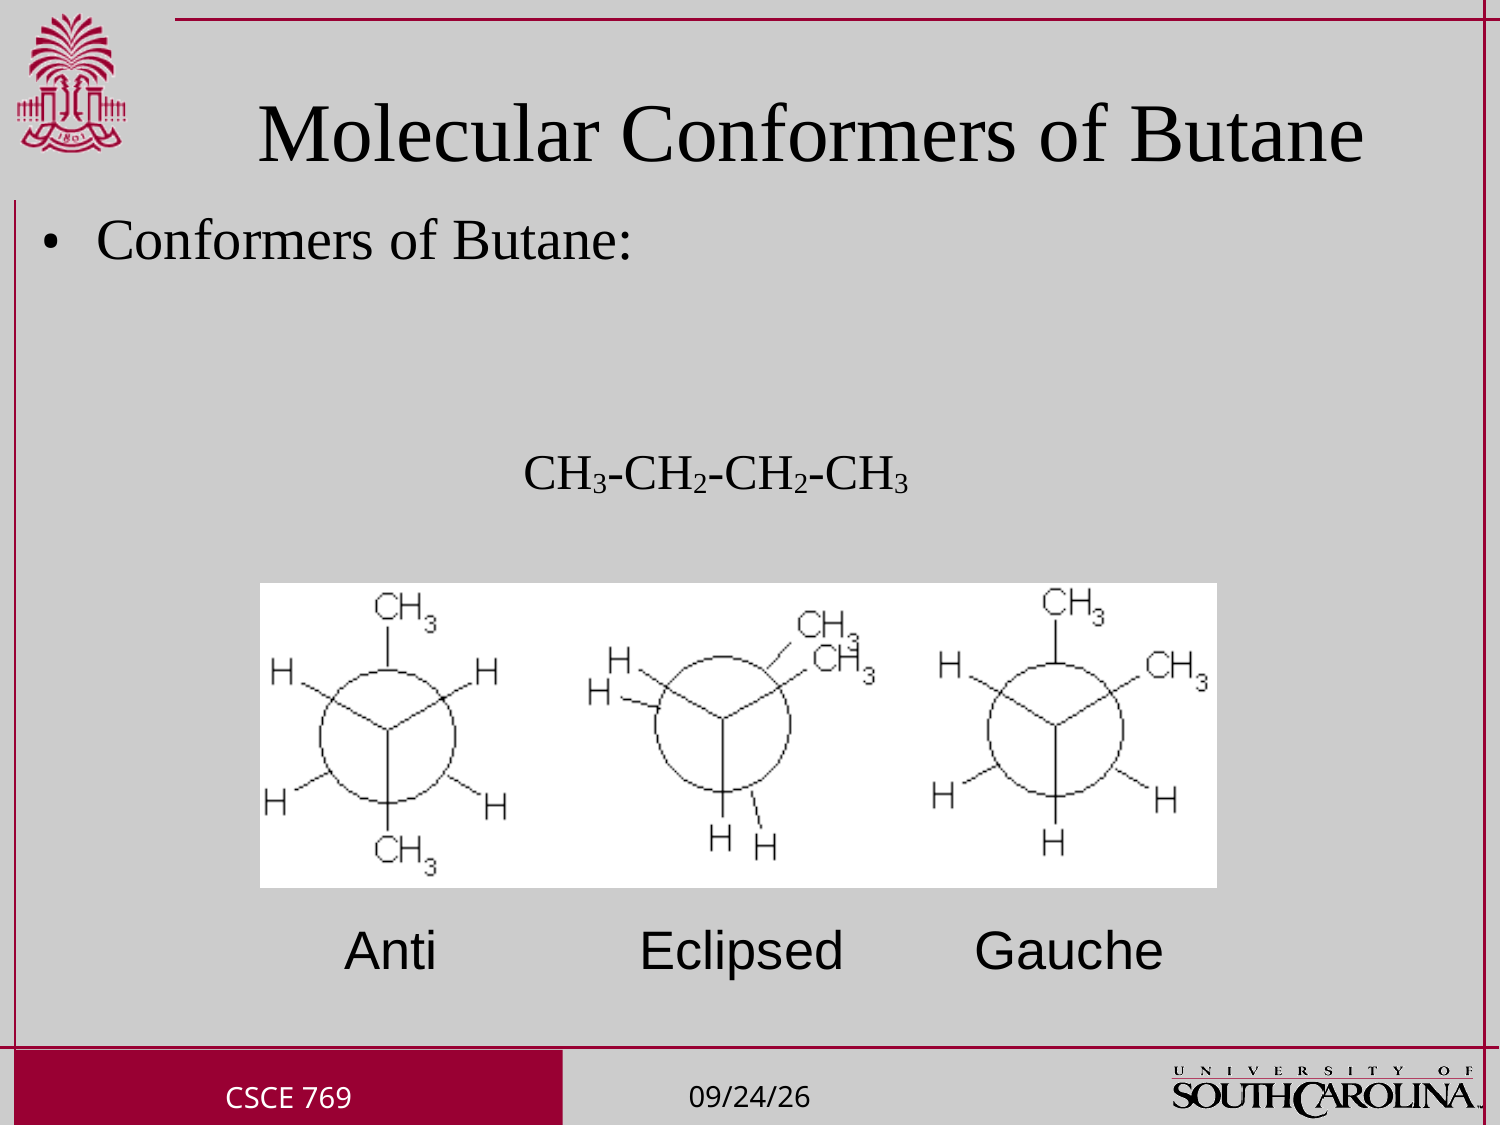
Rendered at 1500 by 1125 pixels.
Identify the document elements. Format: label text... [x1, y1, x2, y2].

picture [259, 582, 1217, 889]
text_box Anti [273, 907, 509, 988]
text_box CH3-CH2-CH2-CH3 [508, 431, 997, 524]
title Molecular Conformers of Butane [174, 9, 1450, 188]
picture [12, 12, 131, 155]
picture [1162, 1049, 1483, 1125]
text_box Eclipsed [568, 907, 903, 988]
list Conformers of Butane: [24, 200, 1476, 300]
text_box Gauche [903, 907, 1236, 988]
